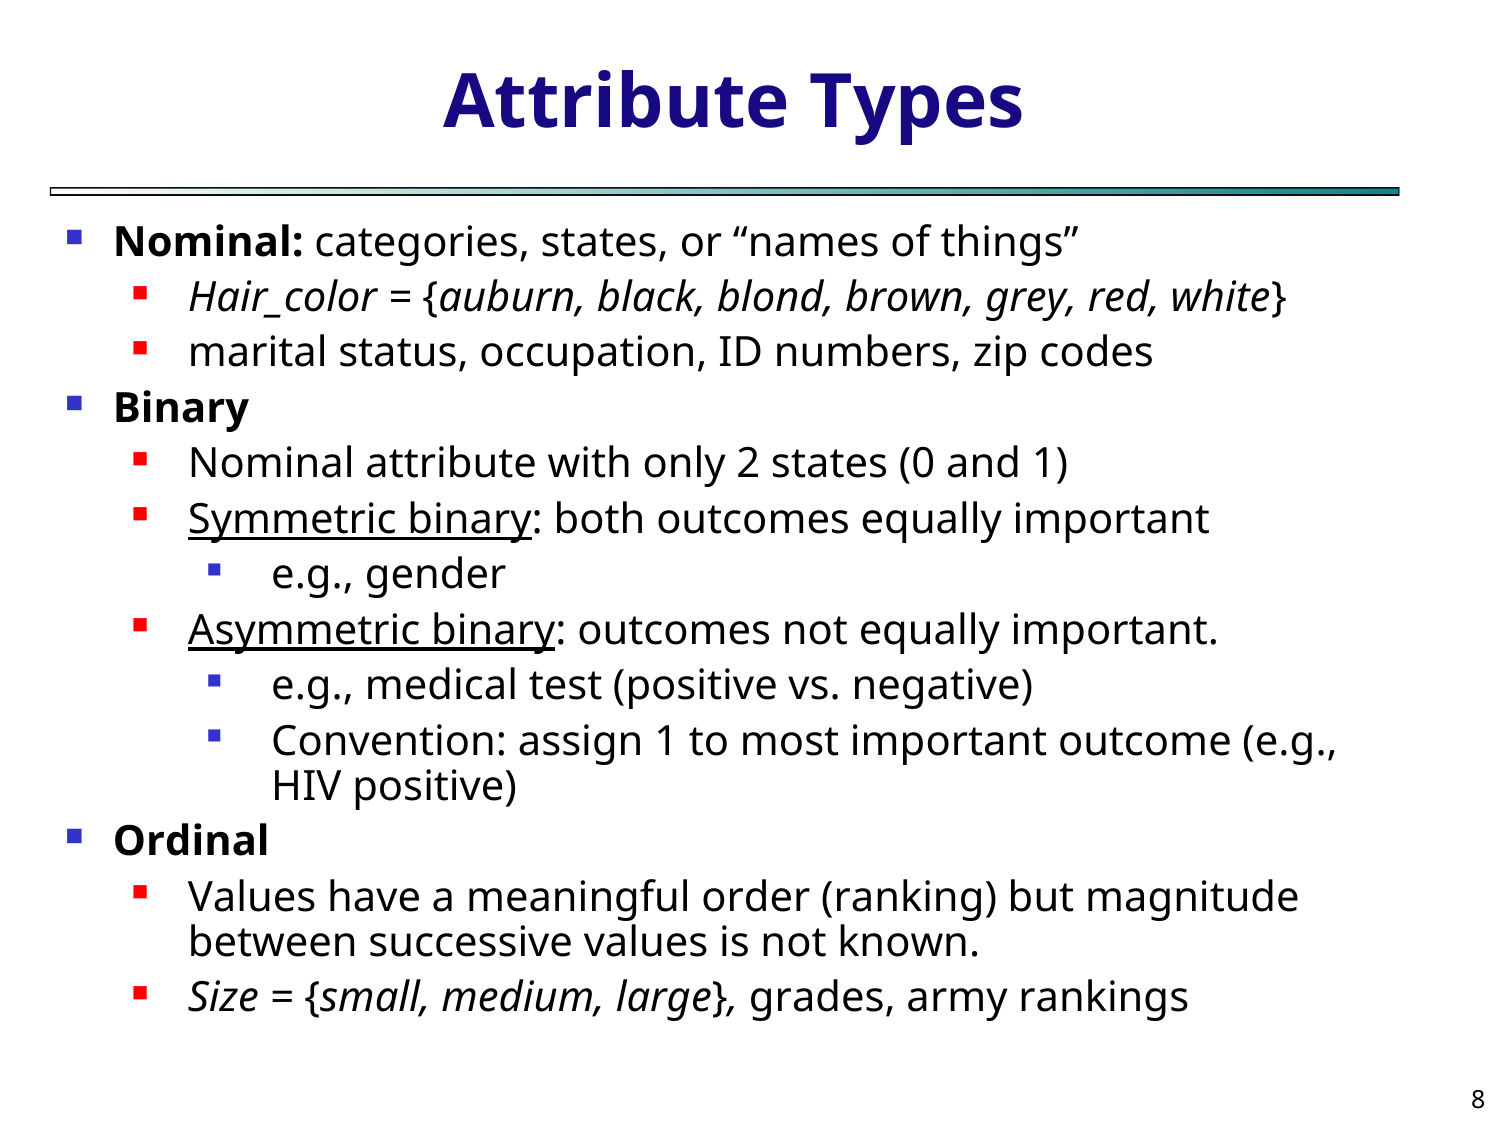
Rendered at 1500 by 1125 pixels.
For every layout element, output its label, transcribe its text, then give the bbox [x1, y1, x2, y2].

text_box <number> [1187, 1062, 1500, 1125]
title Attribute Types [24, 44, 1463, 150]
list Nominal: categories, states, or “names of things” Hair_color = {auburn, black, blond, brown, grey, red, white} marital status, occupation, ID numbers, zip codes Binary Nominal attribute with only 2 states (0 and 1) Symmetric binary: both outcomes equally important e.g., gender Asymmetric binary: outcomes not equally important. e.g., medical test (positive vs. negative) Convention: assign 1 to most important outcome (e.g., HIV positive) Ordinal Values have a meaningful order (ranking) but magnitude between successive values is not known. Size = {small, medium, large}, grades, army rankings [49, 212, 1425, 1073]
